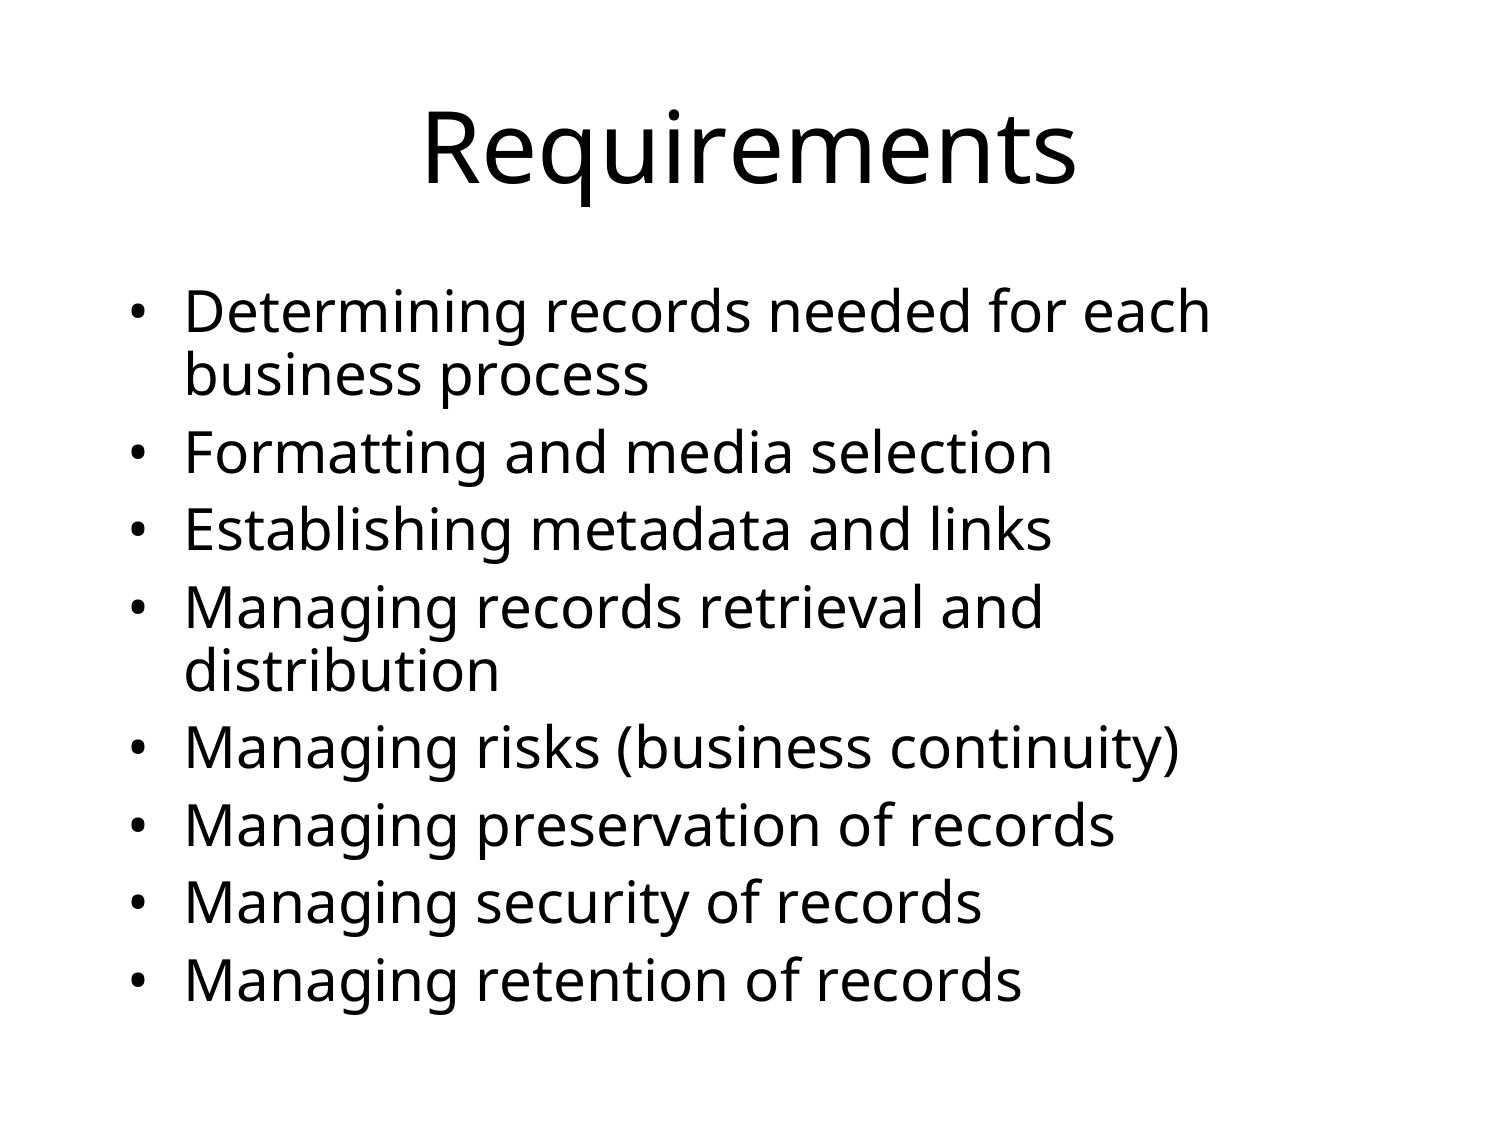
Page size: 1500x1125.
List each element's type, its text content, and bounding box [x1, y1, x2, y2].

title Requirements [112, 49, 1388, 238]
list Determining records needed for each business process Formatting and media selection Establishing metadata and links Managing records retrieval and distribution Managing risks (business continuity) Managing preservation of records Managing security of records Managing retention of records [112, 274, 1388, 1125]
